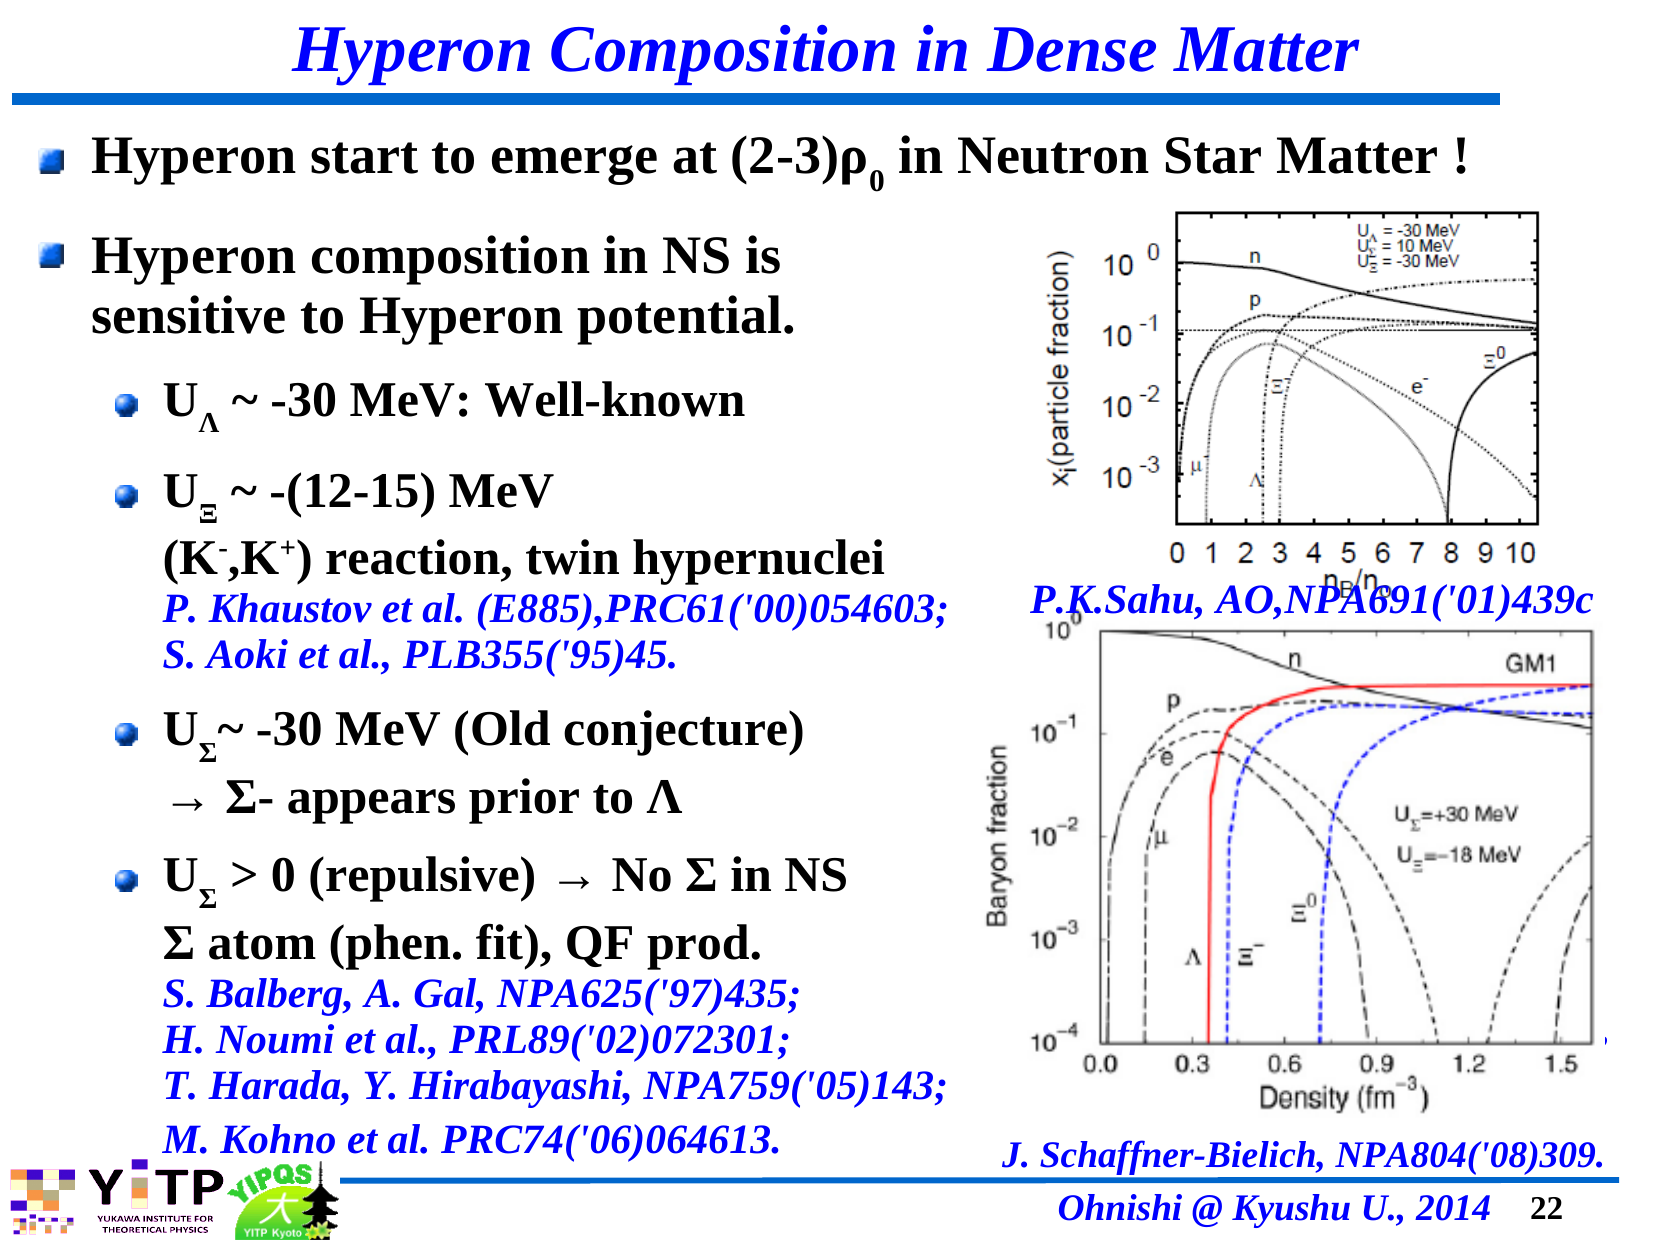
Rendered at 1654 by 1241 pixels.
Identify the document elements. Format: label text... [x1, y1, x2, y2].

text_box J. Schaffner-Bielich, NPA804('08)309. [1002, 1133, 1607, 1176]
picture [971, 606, 1605, 1132]
title Hyperon Composition in Dense Matter [0, 0, 1654, 99]
list Hyperon start to emerge at (2-3)ρ0 in Neutron Star Matter ! Hyperon composition in NS is sensitive to Hyperon potential. UΛ ~ -30 MeV: Well-known UΞ ~ -(12-15) MeV (K-,K+) reaction, twin hypernuclei P. Khaustov et al. (E885),PRC61('00)054603; S. Aoki et al., PLB355('95)45. UΣ~ -30 MeV (Old conjecture) → Σ- appears prior to Λ UΣ > 0 (repulsive) → No Σ in NS Σ atom (phen. fit), QF prod. S. Balberg, A. Gal, NPA625('97)435; H. Noumi et al., PRL89('02)072301; T. Harada, Y. Hirabayashi, NPA759('05)143; M. Kohno et al. PRC74('06)064613. [20, 124, 1621, 1181]
picture [1038, 195, 1560, 576]
picture [0, 1154, 340, 1241]
text_box P.K.Sahu, AO,NPA691('01)439c [1030, 576, 1605, 624]
